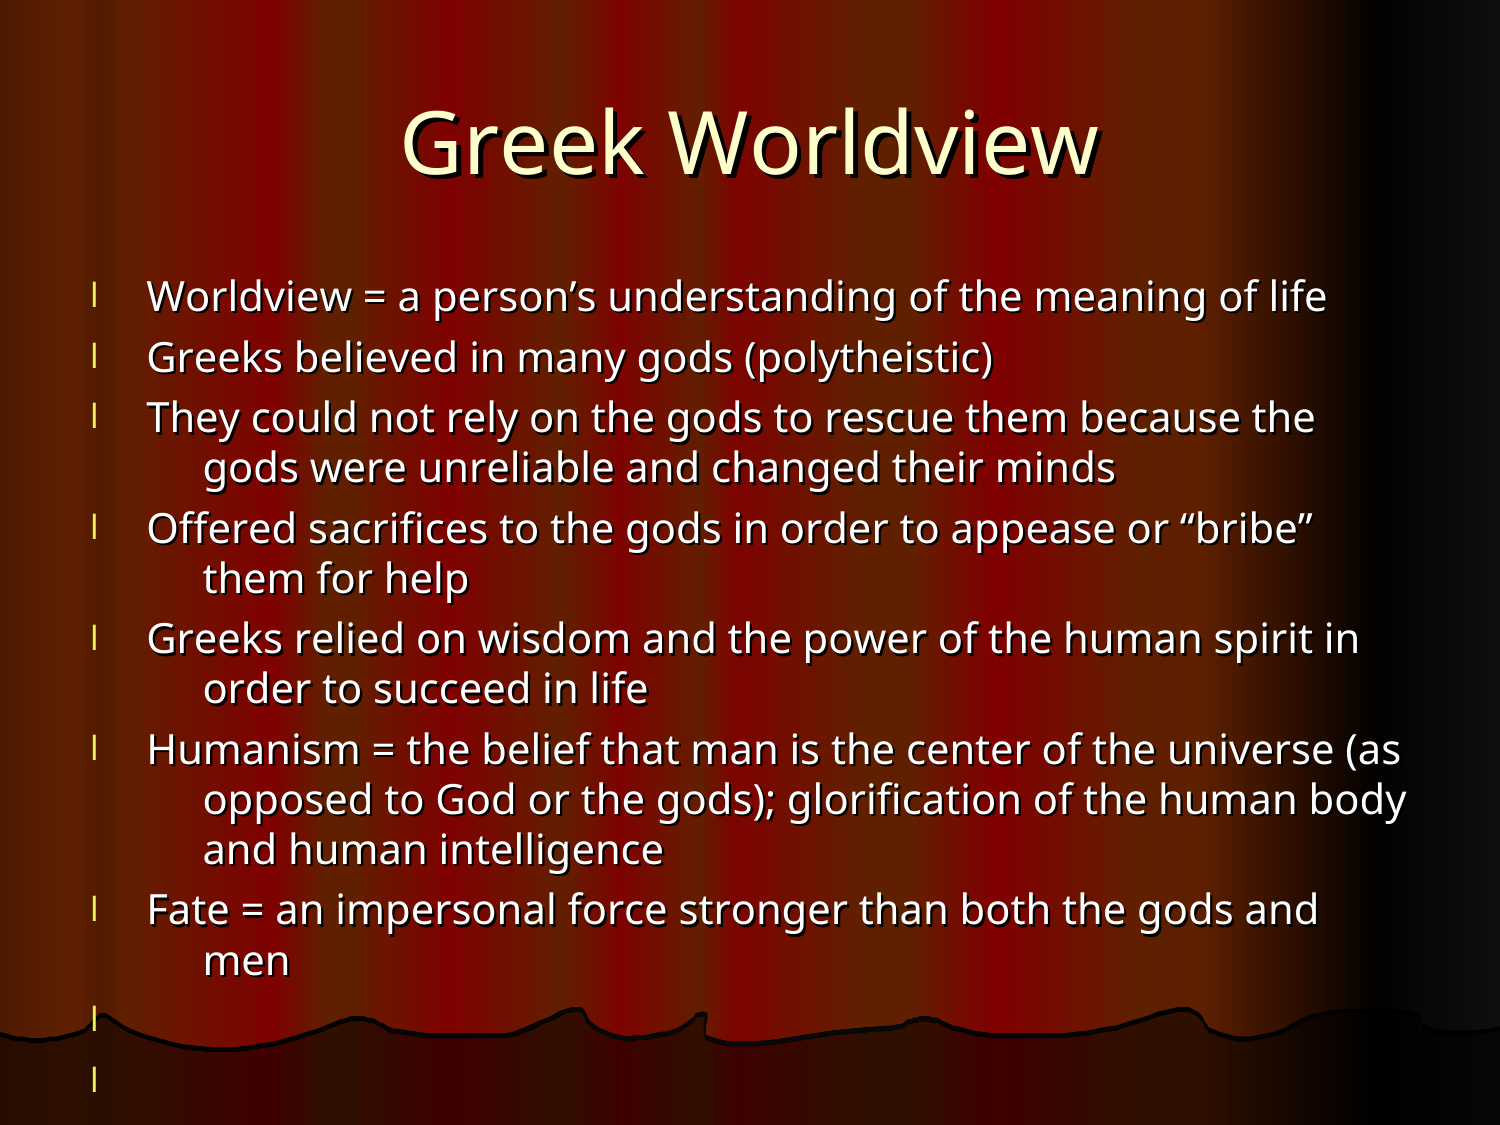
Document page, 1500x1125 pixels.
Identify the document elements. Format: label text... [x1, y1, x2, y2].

title Greek Worldview [75, 45, 1426, 233]
list Worldview = a person’s understanding of the meaning of life Greeks believed in many gods (polytheistic) They could not rely on the gods to rescue them because the gods were unreliable and changed their minds Offered sacrifices to the gods in order to appease or “bribe” them for help Greeks relied on wisdom and the power of the human spirit in order to succeed in life Humanism = the belief that man is the center of the universe (as opposed to God or the gods); glorification of the human body and human intelligence Fate = an impersonal force stronger than both the gods and men [75, 262, 1426, 1006]
